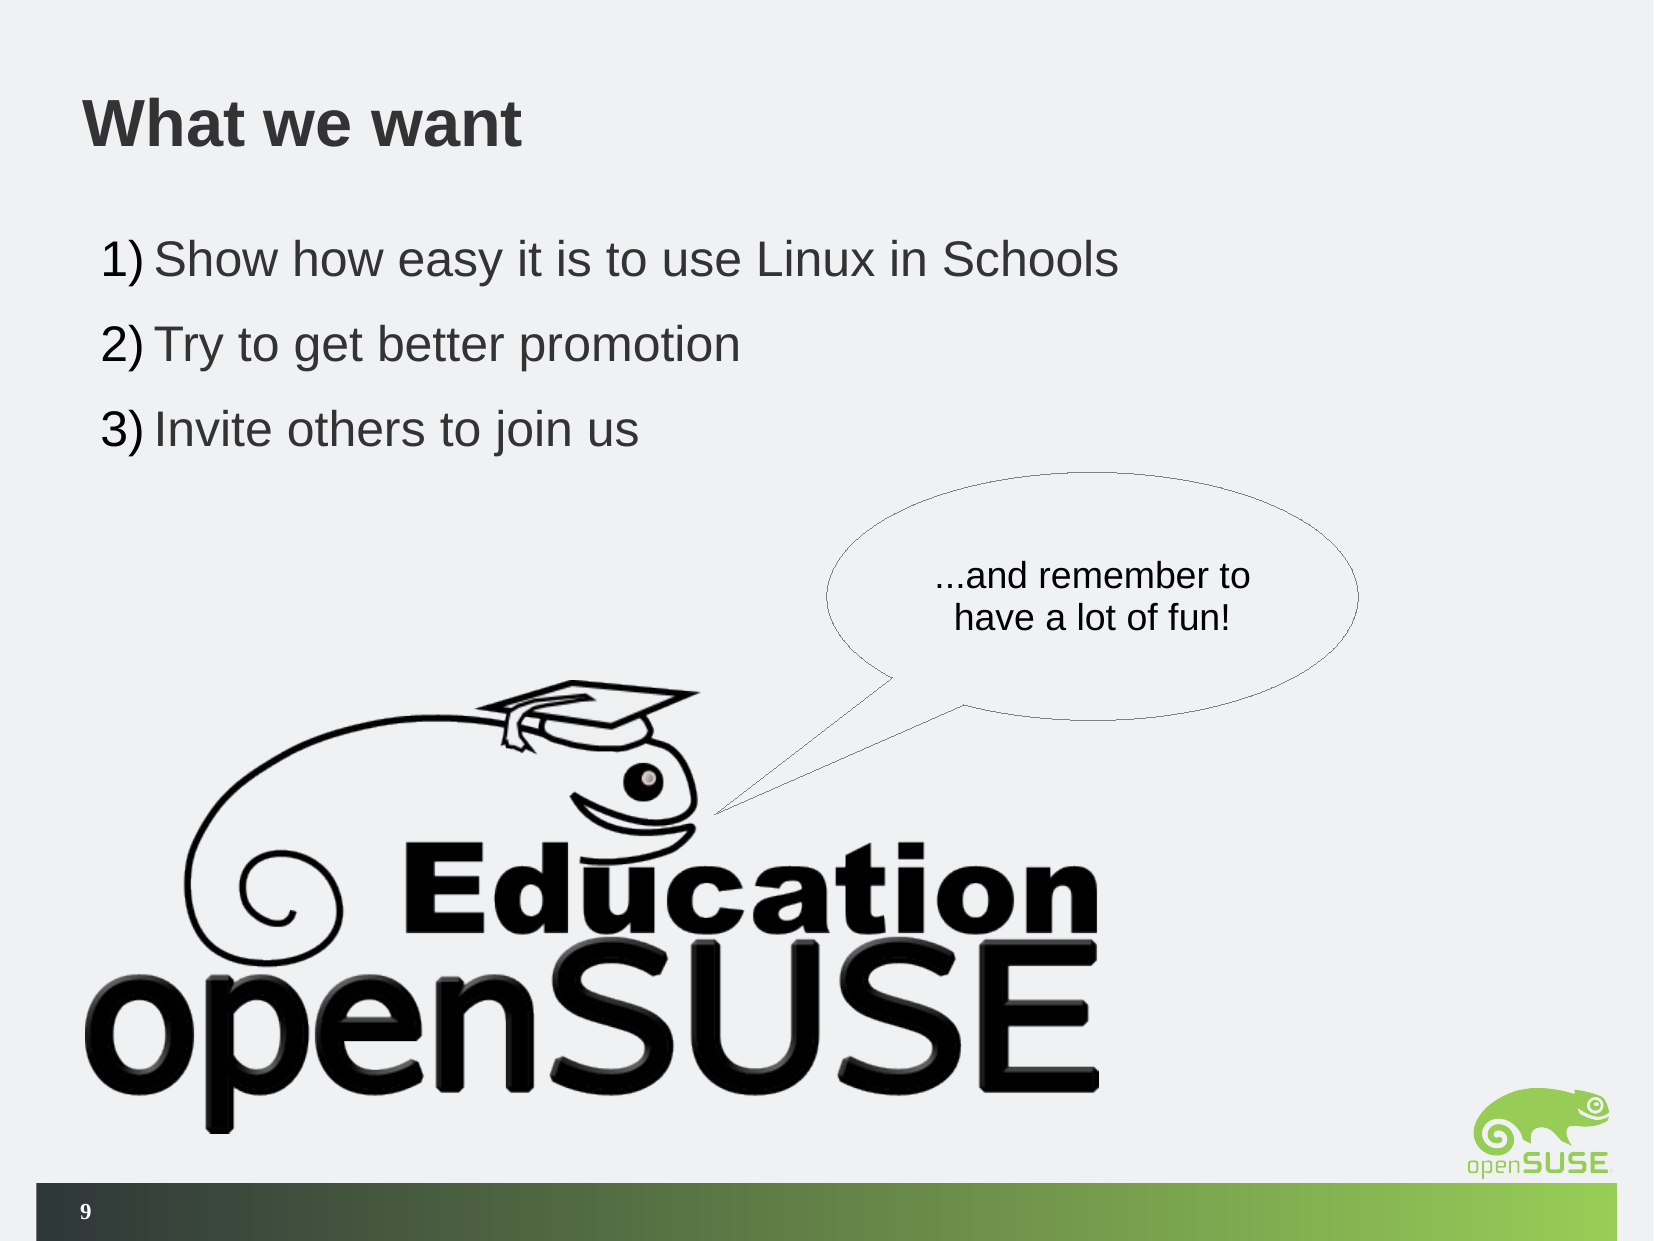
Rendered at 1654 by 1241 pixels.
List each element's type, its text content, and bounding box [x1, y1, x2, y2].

title What we want [82, 49, 1571, 198]
list Show how easy it is to use Linux in Schools Try to get better promotion Invite others to join us [82, 231, 1571, 951]
picture [0, 0, 1654, 1241]
text_box ...and remember to have a lot of fun! [714, 472, 1359, 815]
